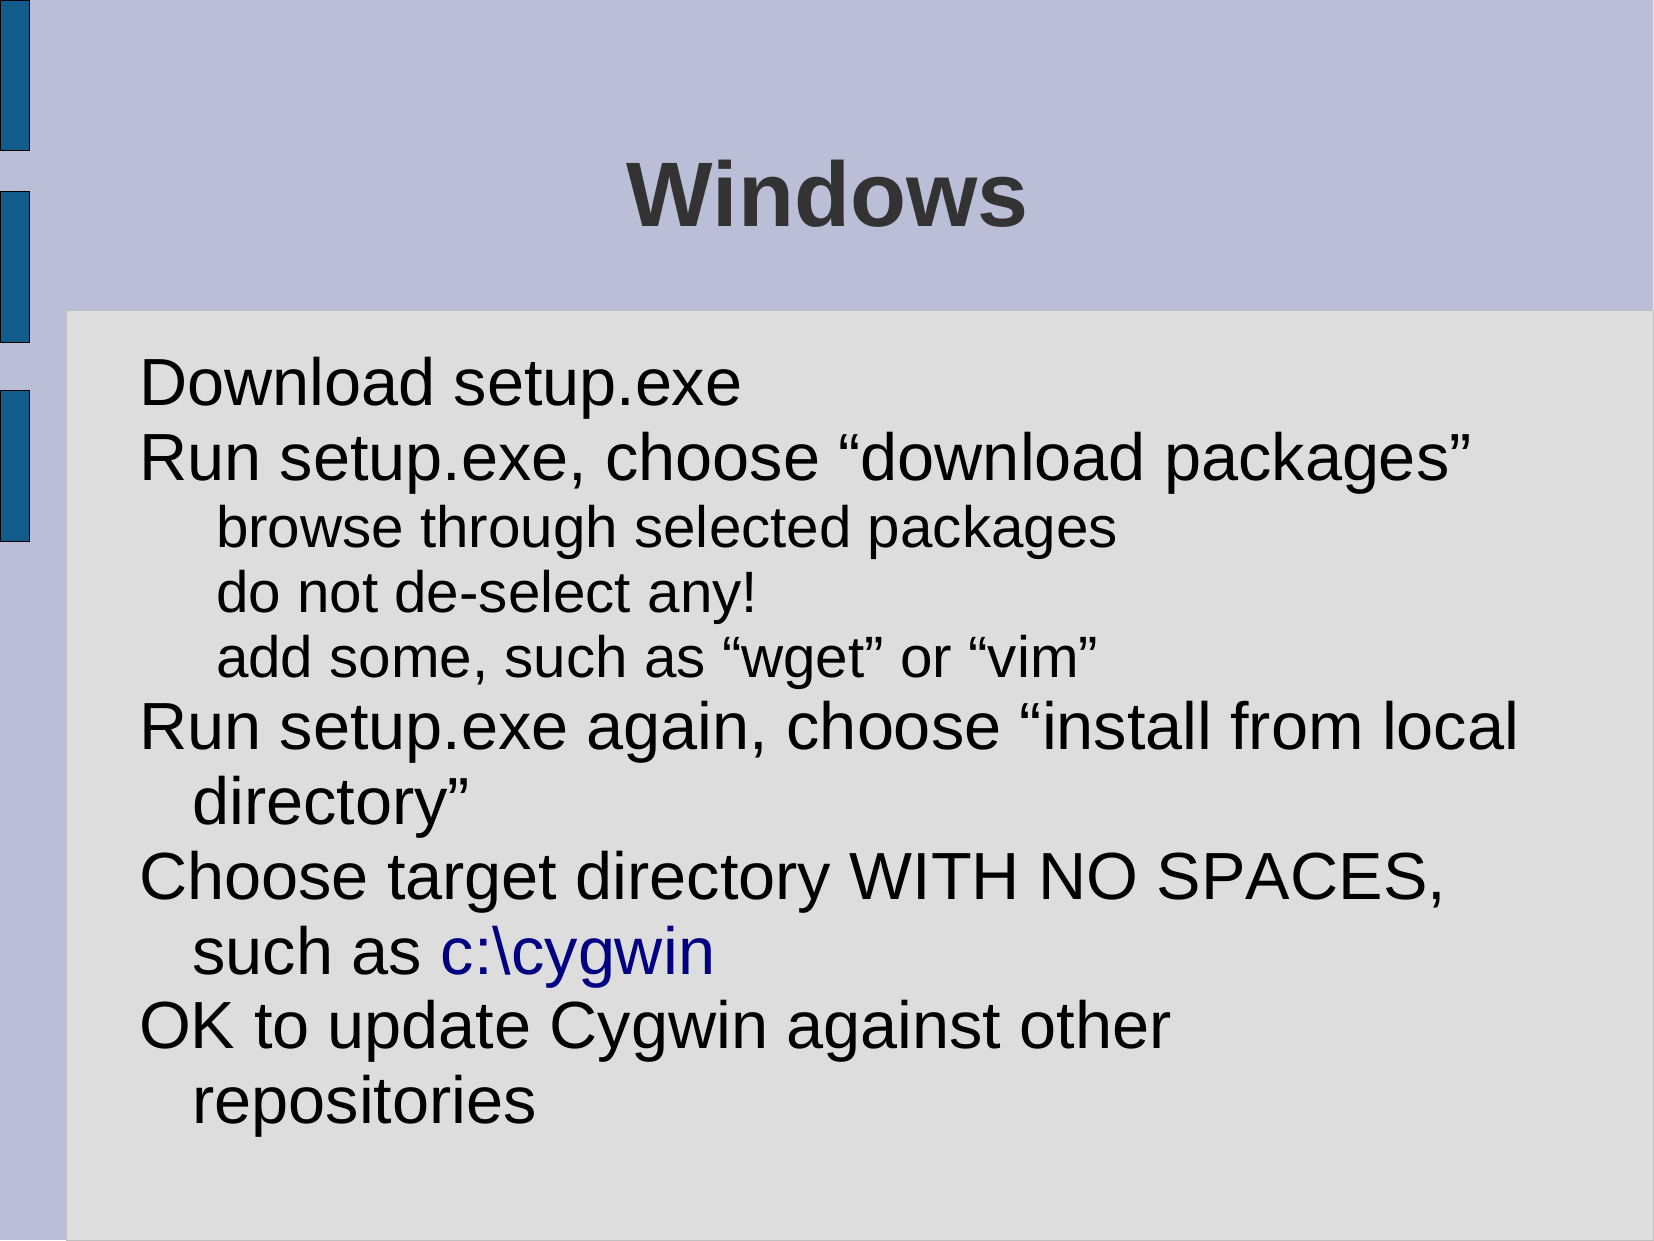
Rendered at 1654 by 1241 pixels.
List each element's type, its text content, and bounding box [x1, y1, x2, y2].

title Windows [121, 91, 1534, 299]
list Download setup.exe Run setup.exe, choose “download packages” browse through selected packages do not de-select any! add some, such as “wget” or “vim” Run setup.exe again, choose “install from local directory” Choose target directory WITH NO SPACES, such as c:\cygwin OK to update Cygwin against other repositories [121, 344, 1534, 1138]
